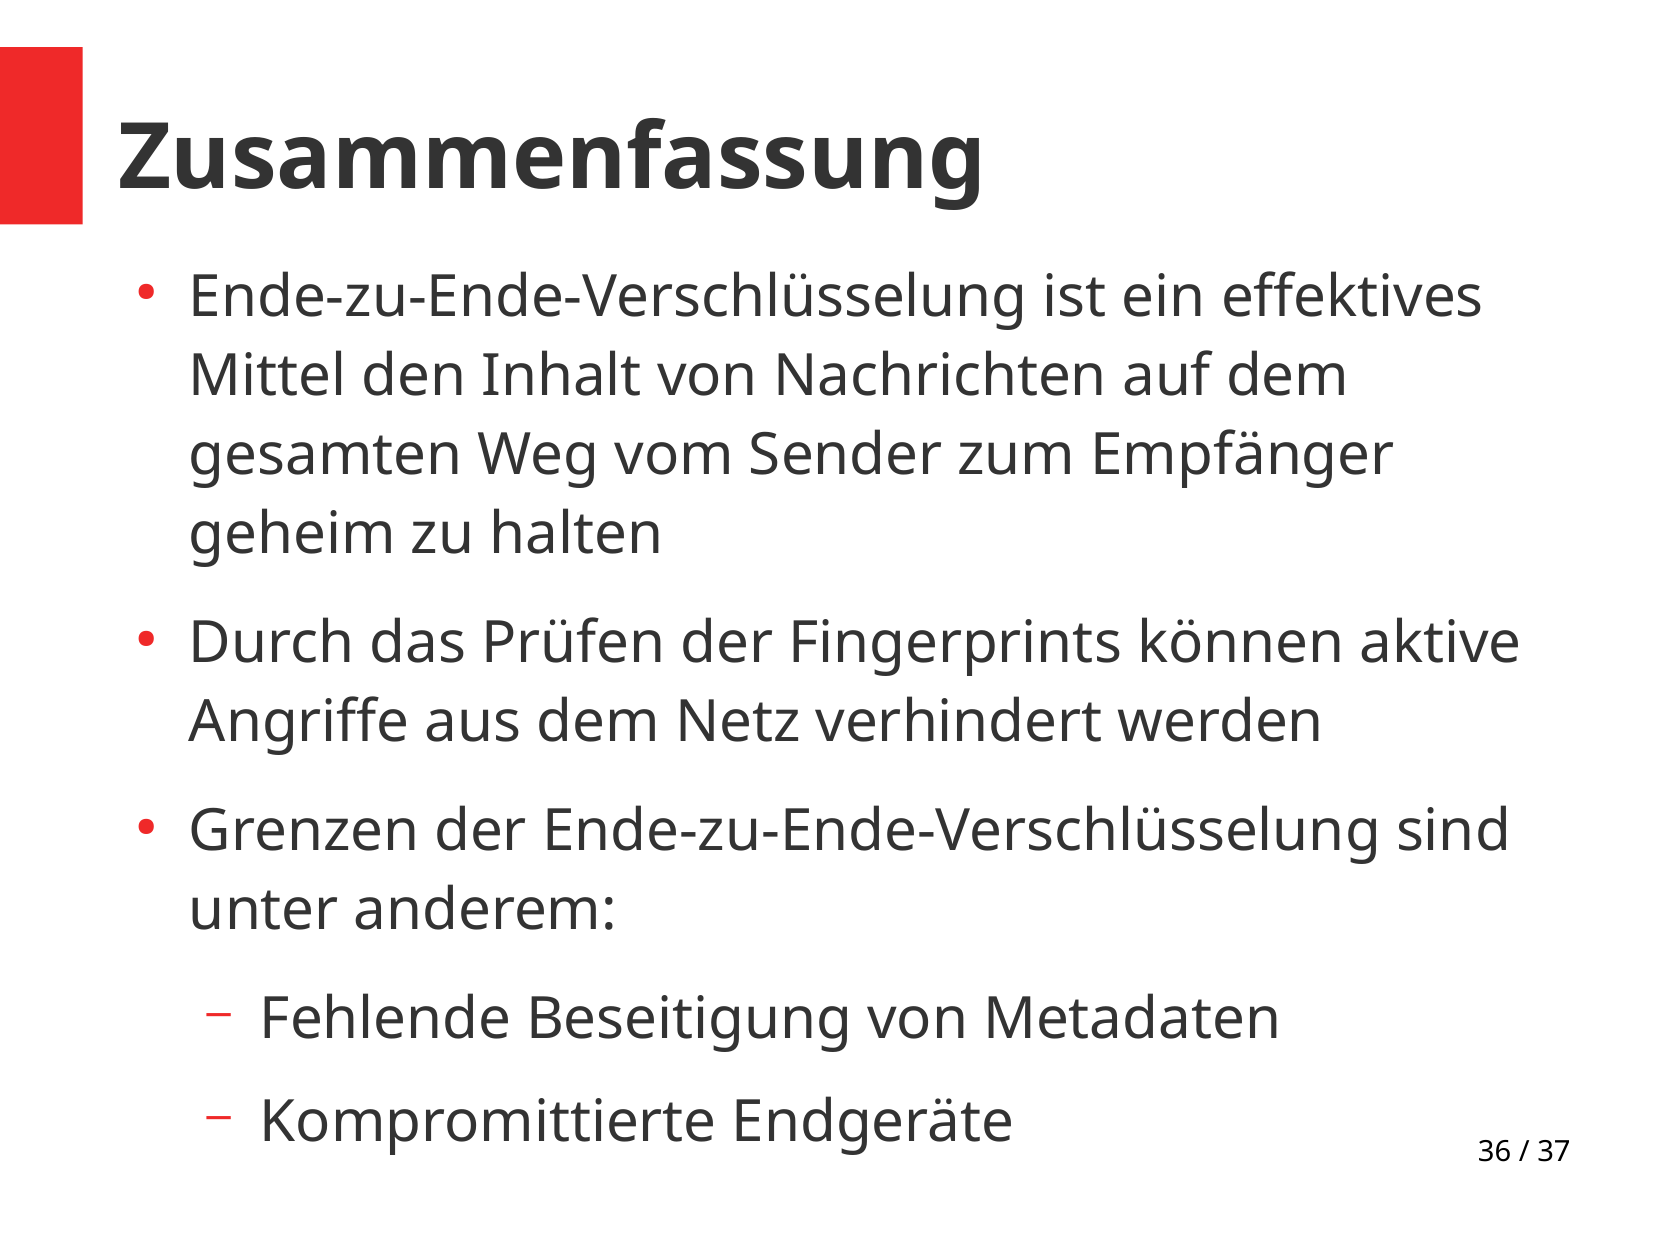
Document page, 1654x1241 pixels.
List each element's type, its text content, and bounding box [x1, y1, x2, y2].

title Zusammenfassung [118, 49, 1571, 257]
list Ende-zu-Ende-Verschlüsselung ist ein effektives Mittel den Inhalt von Nachrichten auf dem gesamten Weg vom Sender zum Empfänger geheim zu halten Durch das Prüfen der Fingerprints können aktive Angriffe aus dem Netz verhindert werden Grenzen der Ende-zu-Ende-Verschlüsselung sind unter anderem: Fehlende Beseitigung von Metadaten Kompromittierte Endgeräte [118, 253, 1536, 974]
